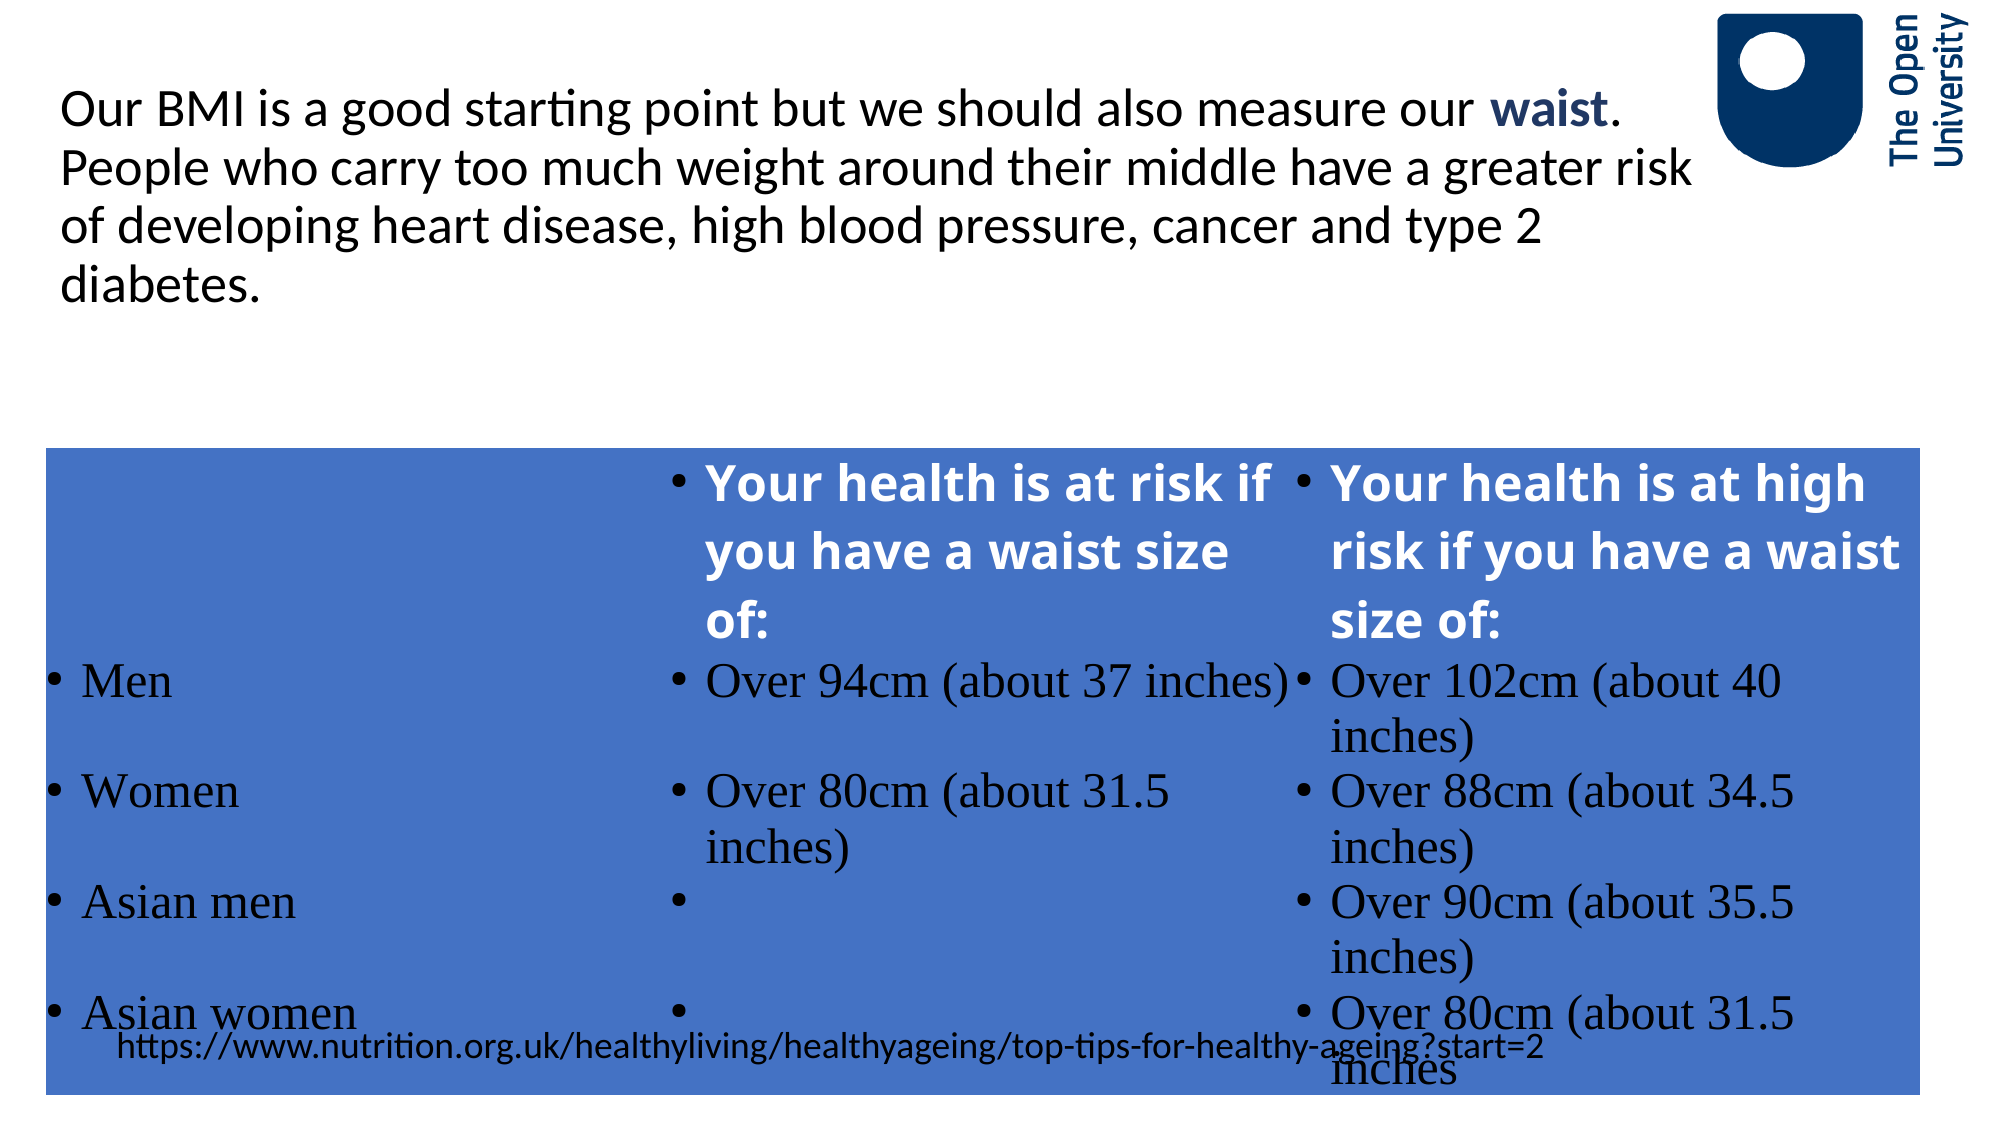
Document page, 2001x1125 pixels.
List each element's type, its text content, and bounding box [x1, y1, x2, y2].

table_cell Asian men [46, 874, 670, 985]
table_header Your health is at risk if you have a waist size of: [670, 448, 1295, 653]
table_cell Over 102cm (about 40 inches) [1295, 653, 1920, 763]
text_box https://www.nutrition.org.uk/healthyliving/healthyageing/top-tips-for-healthy-ageing?start=2 [101, 1013, 1808, 1073]
table_cell Women [46, 763, 670, 874]
table_cell Over 80cm (about 31.5 inches) [670, 763, 1295, 874]
table_cell Over 88cm (about 34.5 inches) [1295, 763, 1920, 874]
table_cell Over 94cm (about 37 inches) [670, 653, 1295, 763]
picture [1716, 10, 1971, 170]
table_cell Asian women [46, 985, 670, 1095]
table_cell Men [46, 653, 670, 763]
table_header Your health is at high risk if you have a waist size of: [1295, 448, 1920, 653]
table_header [46, 448, 670, 653]
table_cell [670, 1073, 1295, 1095]
table_cell Over 90cm (about 35.5 inches) [1295, 874, 1920, 985]
table_cell [670, 874, 1295, 985]
title Our BMI is a good starting point but we should also measure our waist. People who carry too much weight around their middle have a greater risk of developing heart disease, high blood pressure, cancer and type 2 diabetes. [45, 57, 1717, 406]
table_cell Over 80cm (about 31.5 inches [1295, 985, 1920, 1095]
table_cell [670, 985, 1295, 1013]
